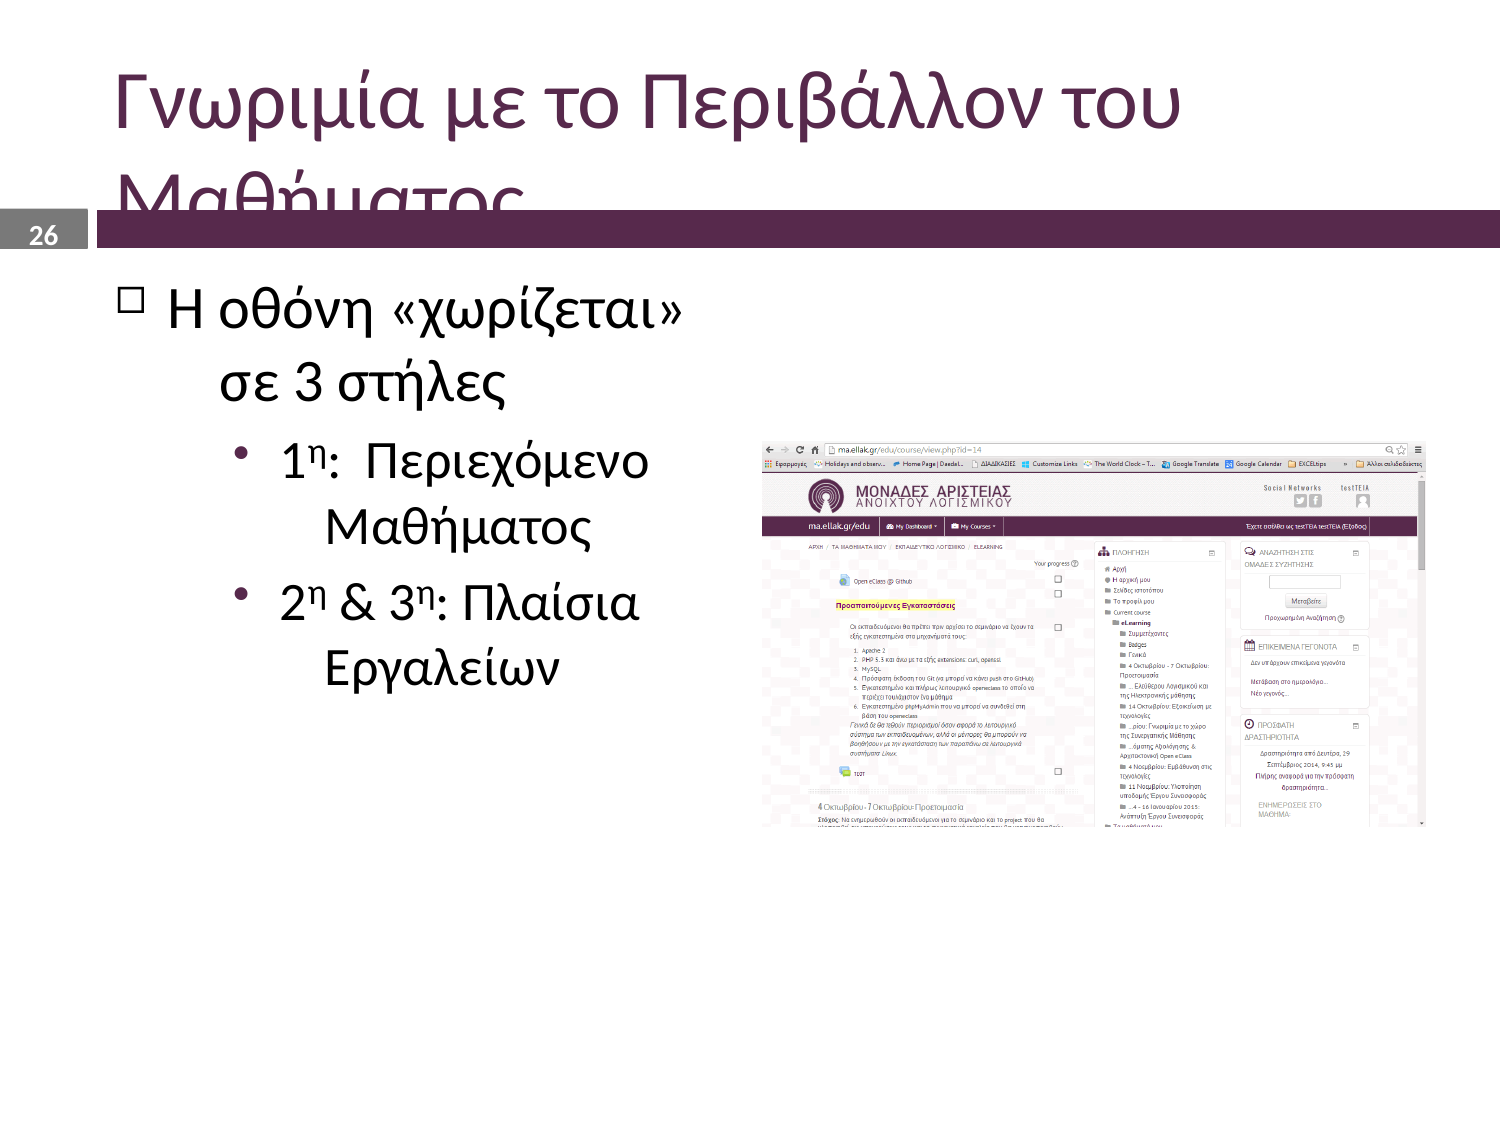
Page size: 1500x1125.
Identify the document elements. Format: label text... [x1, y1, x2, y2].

list Η οθόνη «χωρίζεται» σε 3 στήλες 1η: Περιεχόμενο Μαθήματος 2η & 3η: Πλαίσια Εργαλείων [99, 260, 738, 1011]
text_box [0, 208, 88, 249]
picture [762, 441, 1426, 827]
title Γνωριμία με το Περιβάλλον του Μαθήματος [99, 37, 1438, 201]
